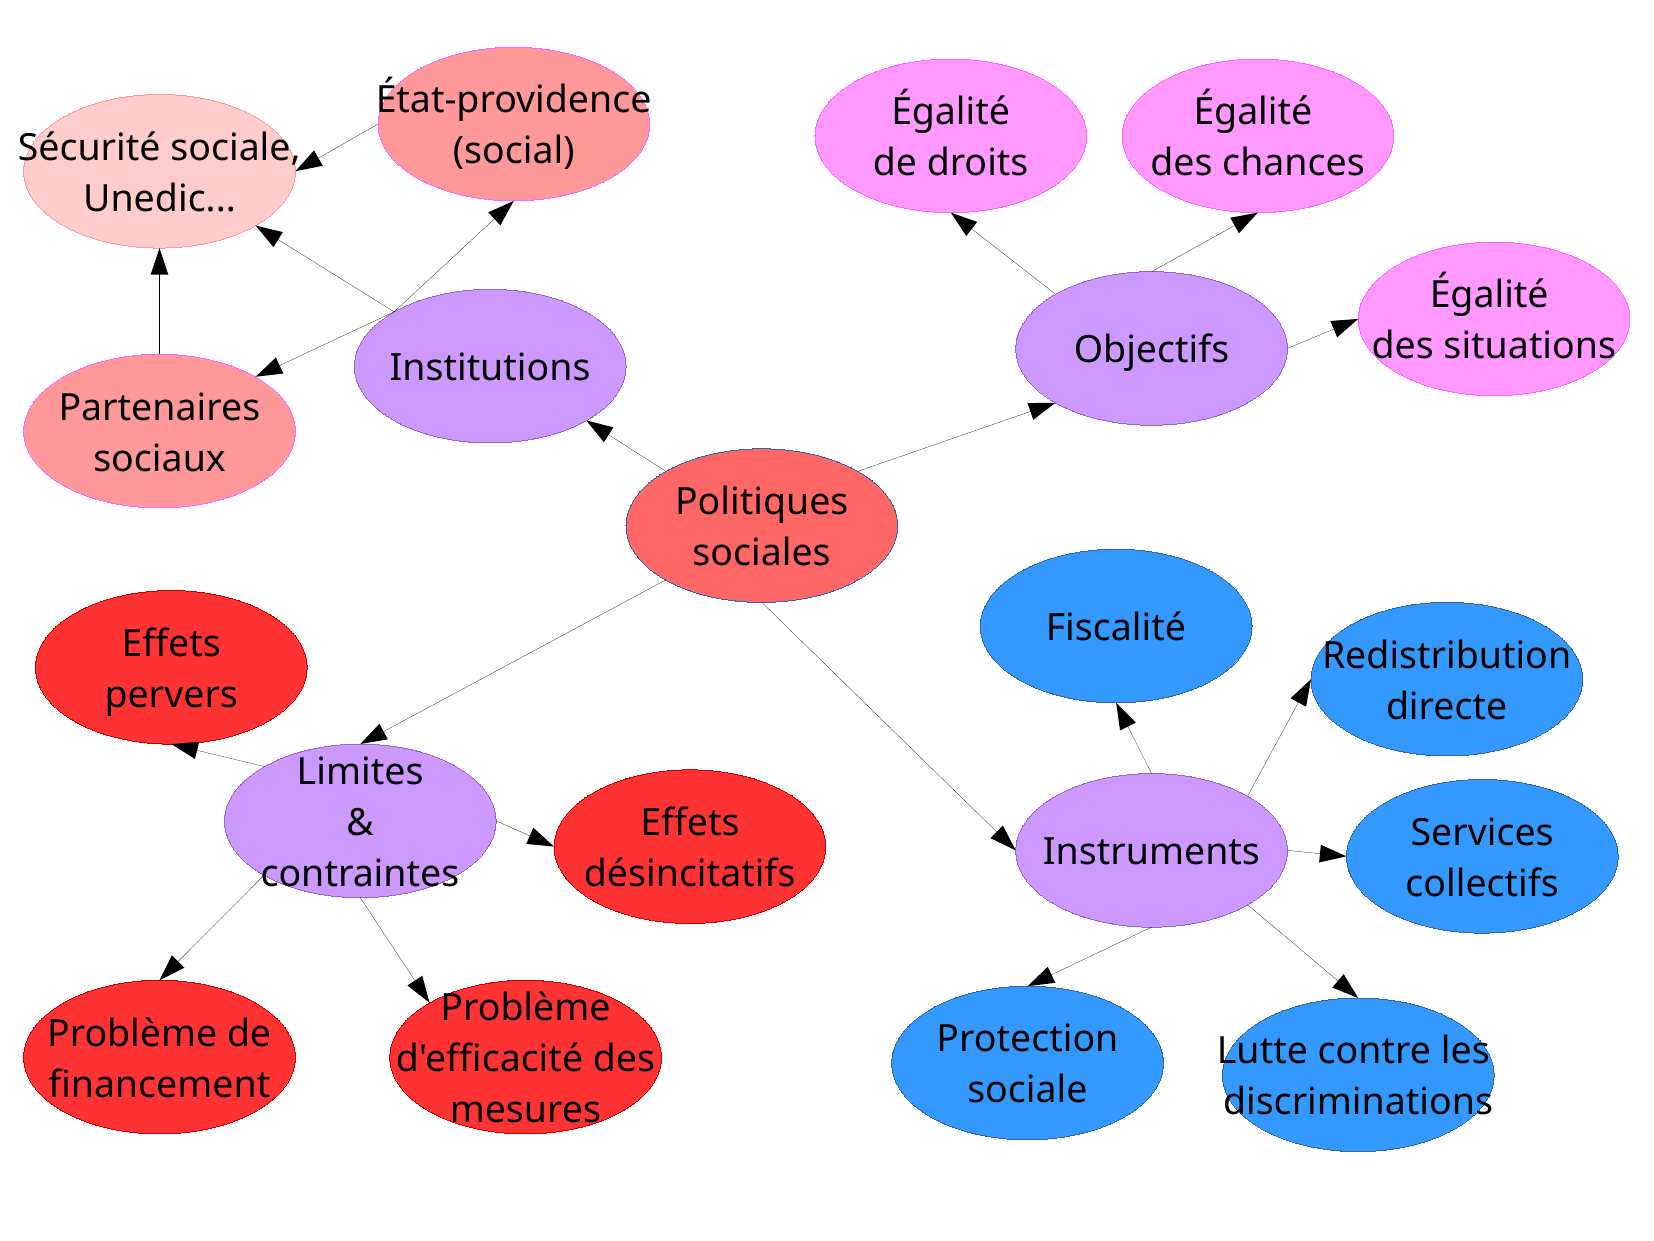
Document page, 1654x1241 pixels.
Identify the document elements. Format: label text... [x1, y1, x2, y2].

text_box Redistribution directe [1311, 602, 1583, 756]
text_box Égalité des situations [1358, 242, 1630, 396]
text_box Égalité des chances [1122, 59, 1394, 213]
text_box Égalité de droits [814, 59, 1087, 213]
text_box Instruments [1015, 773, 1288, 928]
text_box Fiscalité [980, 549, 1253, 703]
text_box Limites & contraintes [224, 744, 497, 898]
text_box Objectifs [1015, 271, 1288, 426]
text_box Problème d'efficacité des mesures [389, 980, 662, 1134]
text_box Partenaires sociaux [23, 354, 296, 508]
text_box État-providence (social) [378, 47, 650, 201]
text_box Services collectifs [1346, 779, 1619, 934]
text_box Protection sociale [891, 986, 1164, 1140]
text_box Politiques sociales [625, 448, 898, 603]
text_box Lutte contre les discriminations [1222, 998, 1495, 1152]
text_box Effets désincitatifs [554, 769, 826, 924]
text_box Institutions [354, 289, 627, 443]
text_box Problème de financement [23, 980, 296, 1134]
text_box Sécurité sociale, Unedic... [23, 94, 296, 249]
text_box Effets pervers [35, 590, 308, 745]
